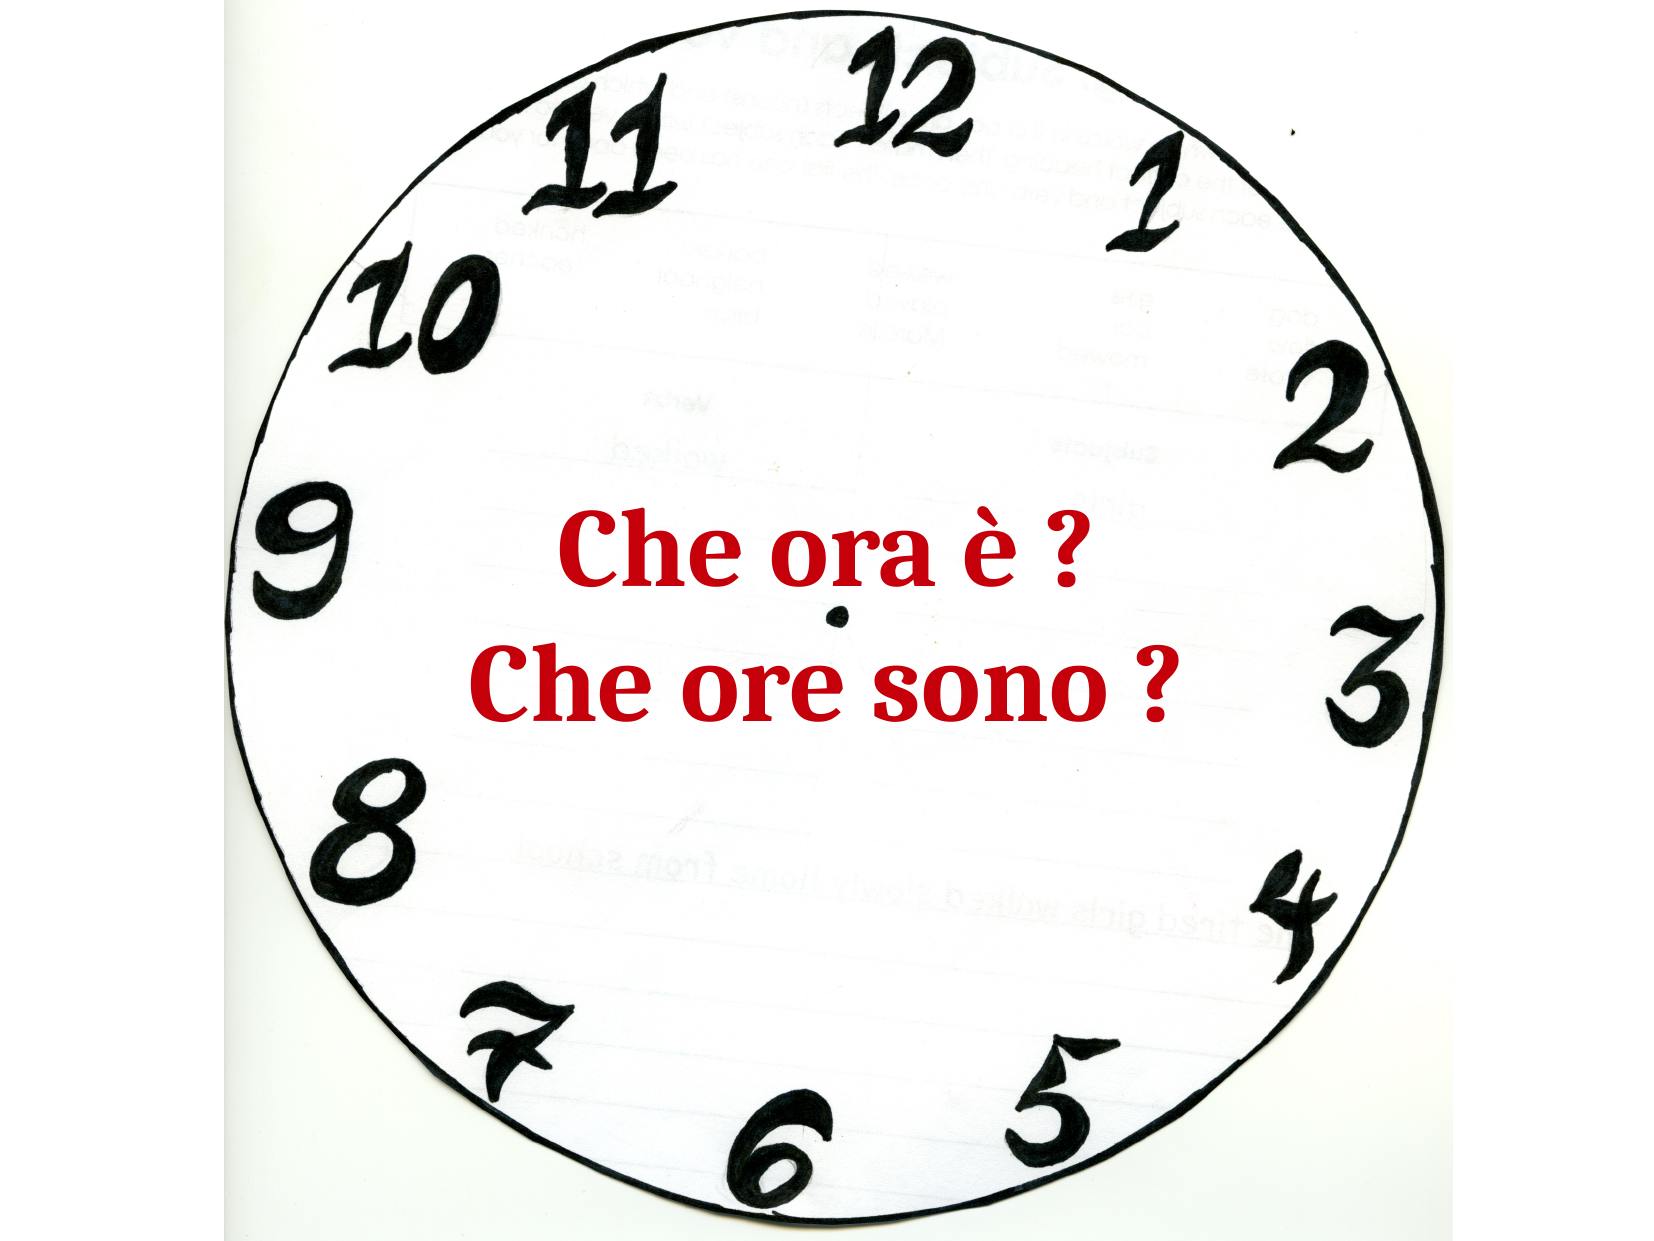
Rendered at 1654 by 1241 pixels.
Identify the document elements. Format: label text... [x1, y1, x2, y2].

title Che ora è ? Che ore sono ? [0, 466, 1654, 733]
picture [224, 733, 1453, 1241]
picture [224, 0, 1453, 466]
